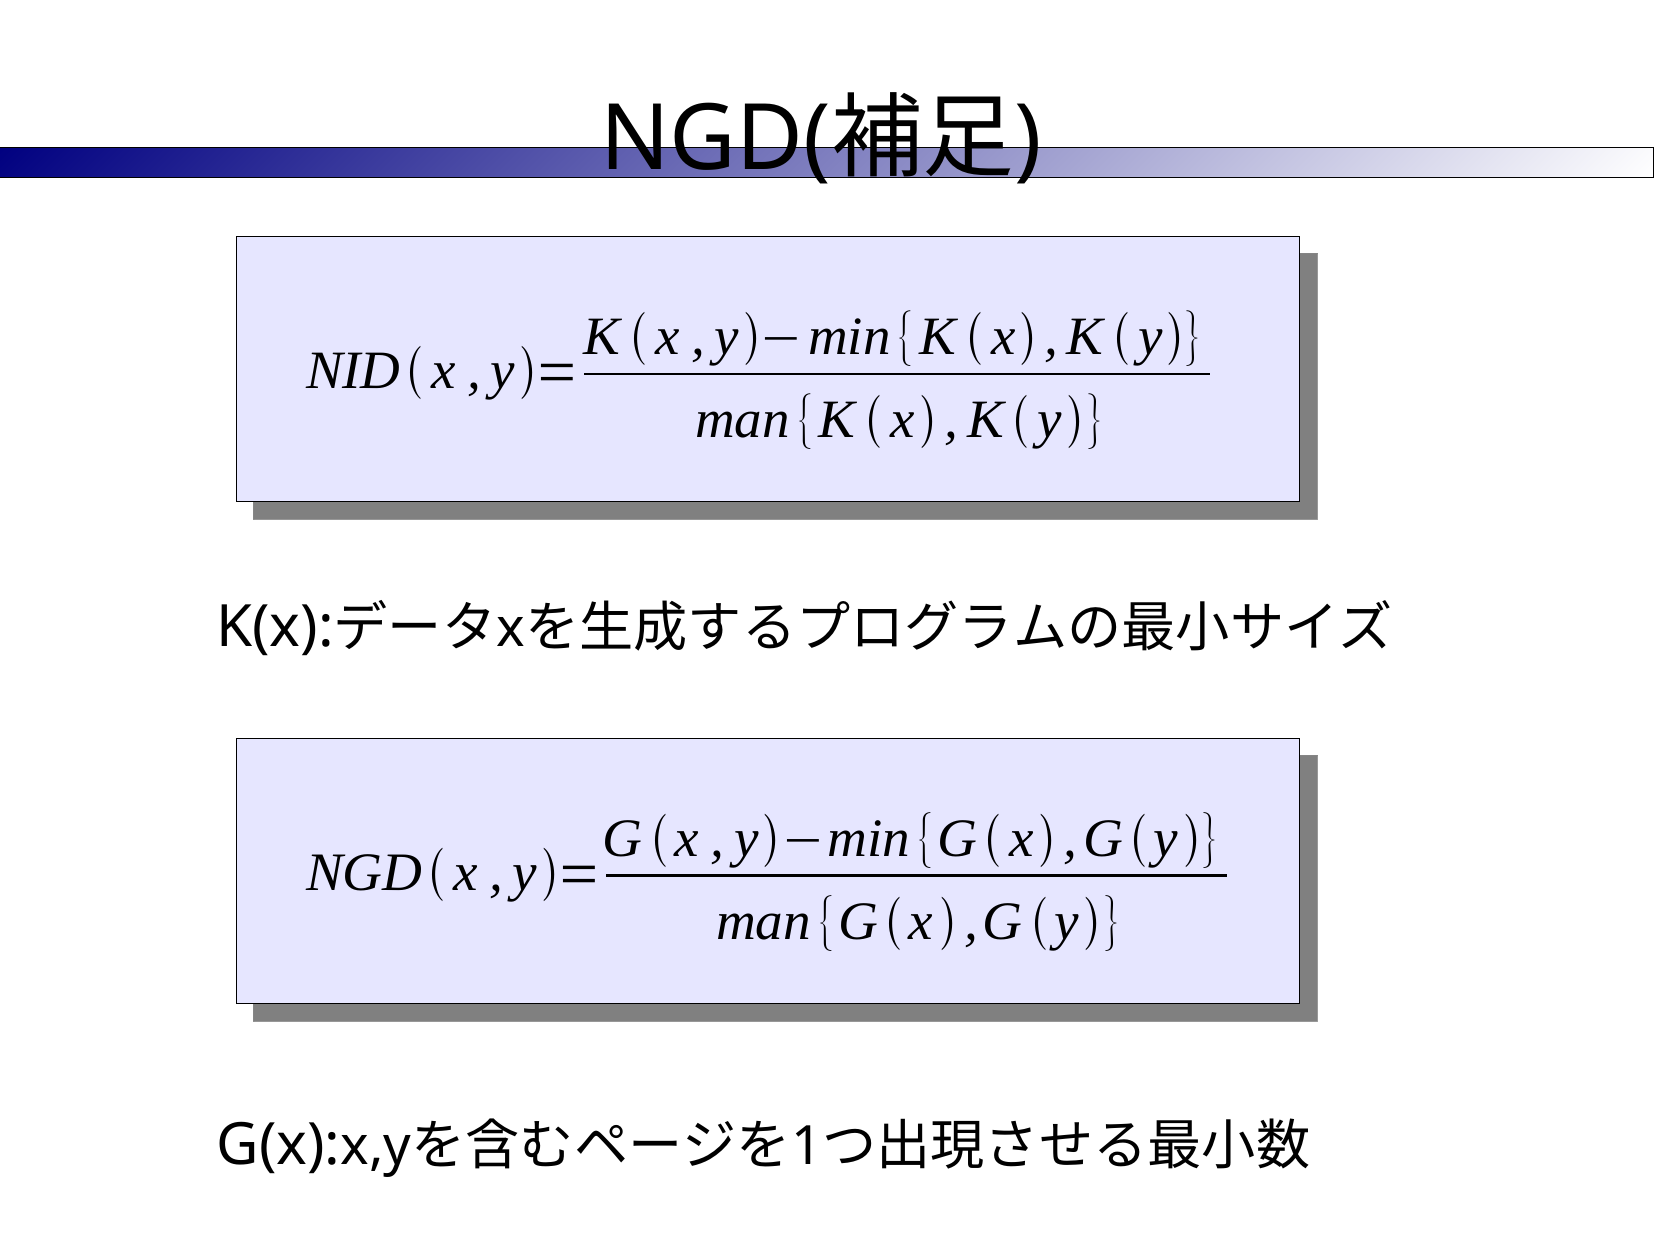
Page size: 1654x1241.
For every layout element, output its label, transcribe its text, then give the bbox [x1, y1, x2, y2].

text_box [0, 147, 816, 178]
text_box [818, 163, 1027, 178]
chart [295, 293, 1220, 532]
text_box [1029, 147, 1654, 178]
title NGD(補足) [76, 29, 1566, 163]
text_box [236, 236, 1300, 502]
text_box K(x):データxを生成するプログラムの最小サイズ [216, 557, 1447, 650]
text_box G(x):x,yを含むページを1つ出現させる最小数 [216, 1091, 1447, 1153]
chart [295, 794, 1237, 1034]
text_box [236, 738, 1300, 1004]
